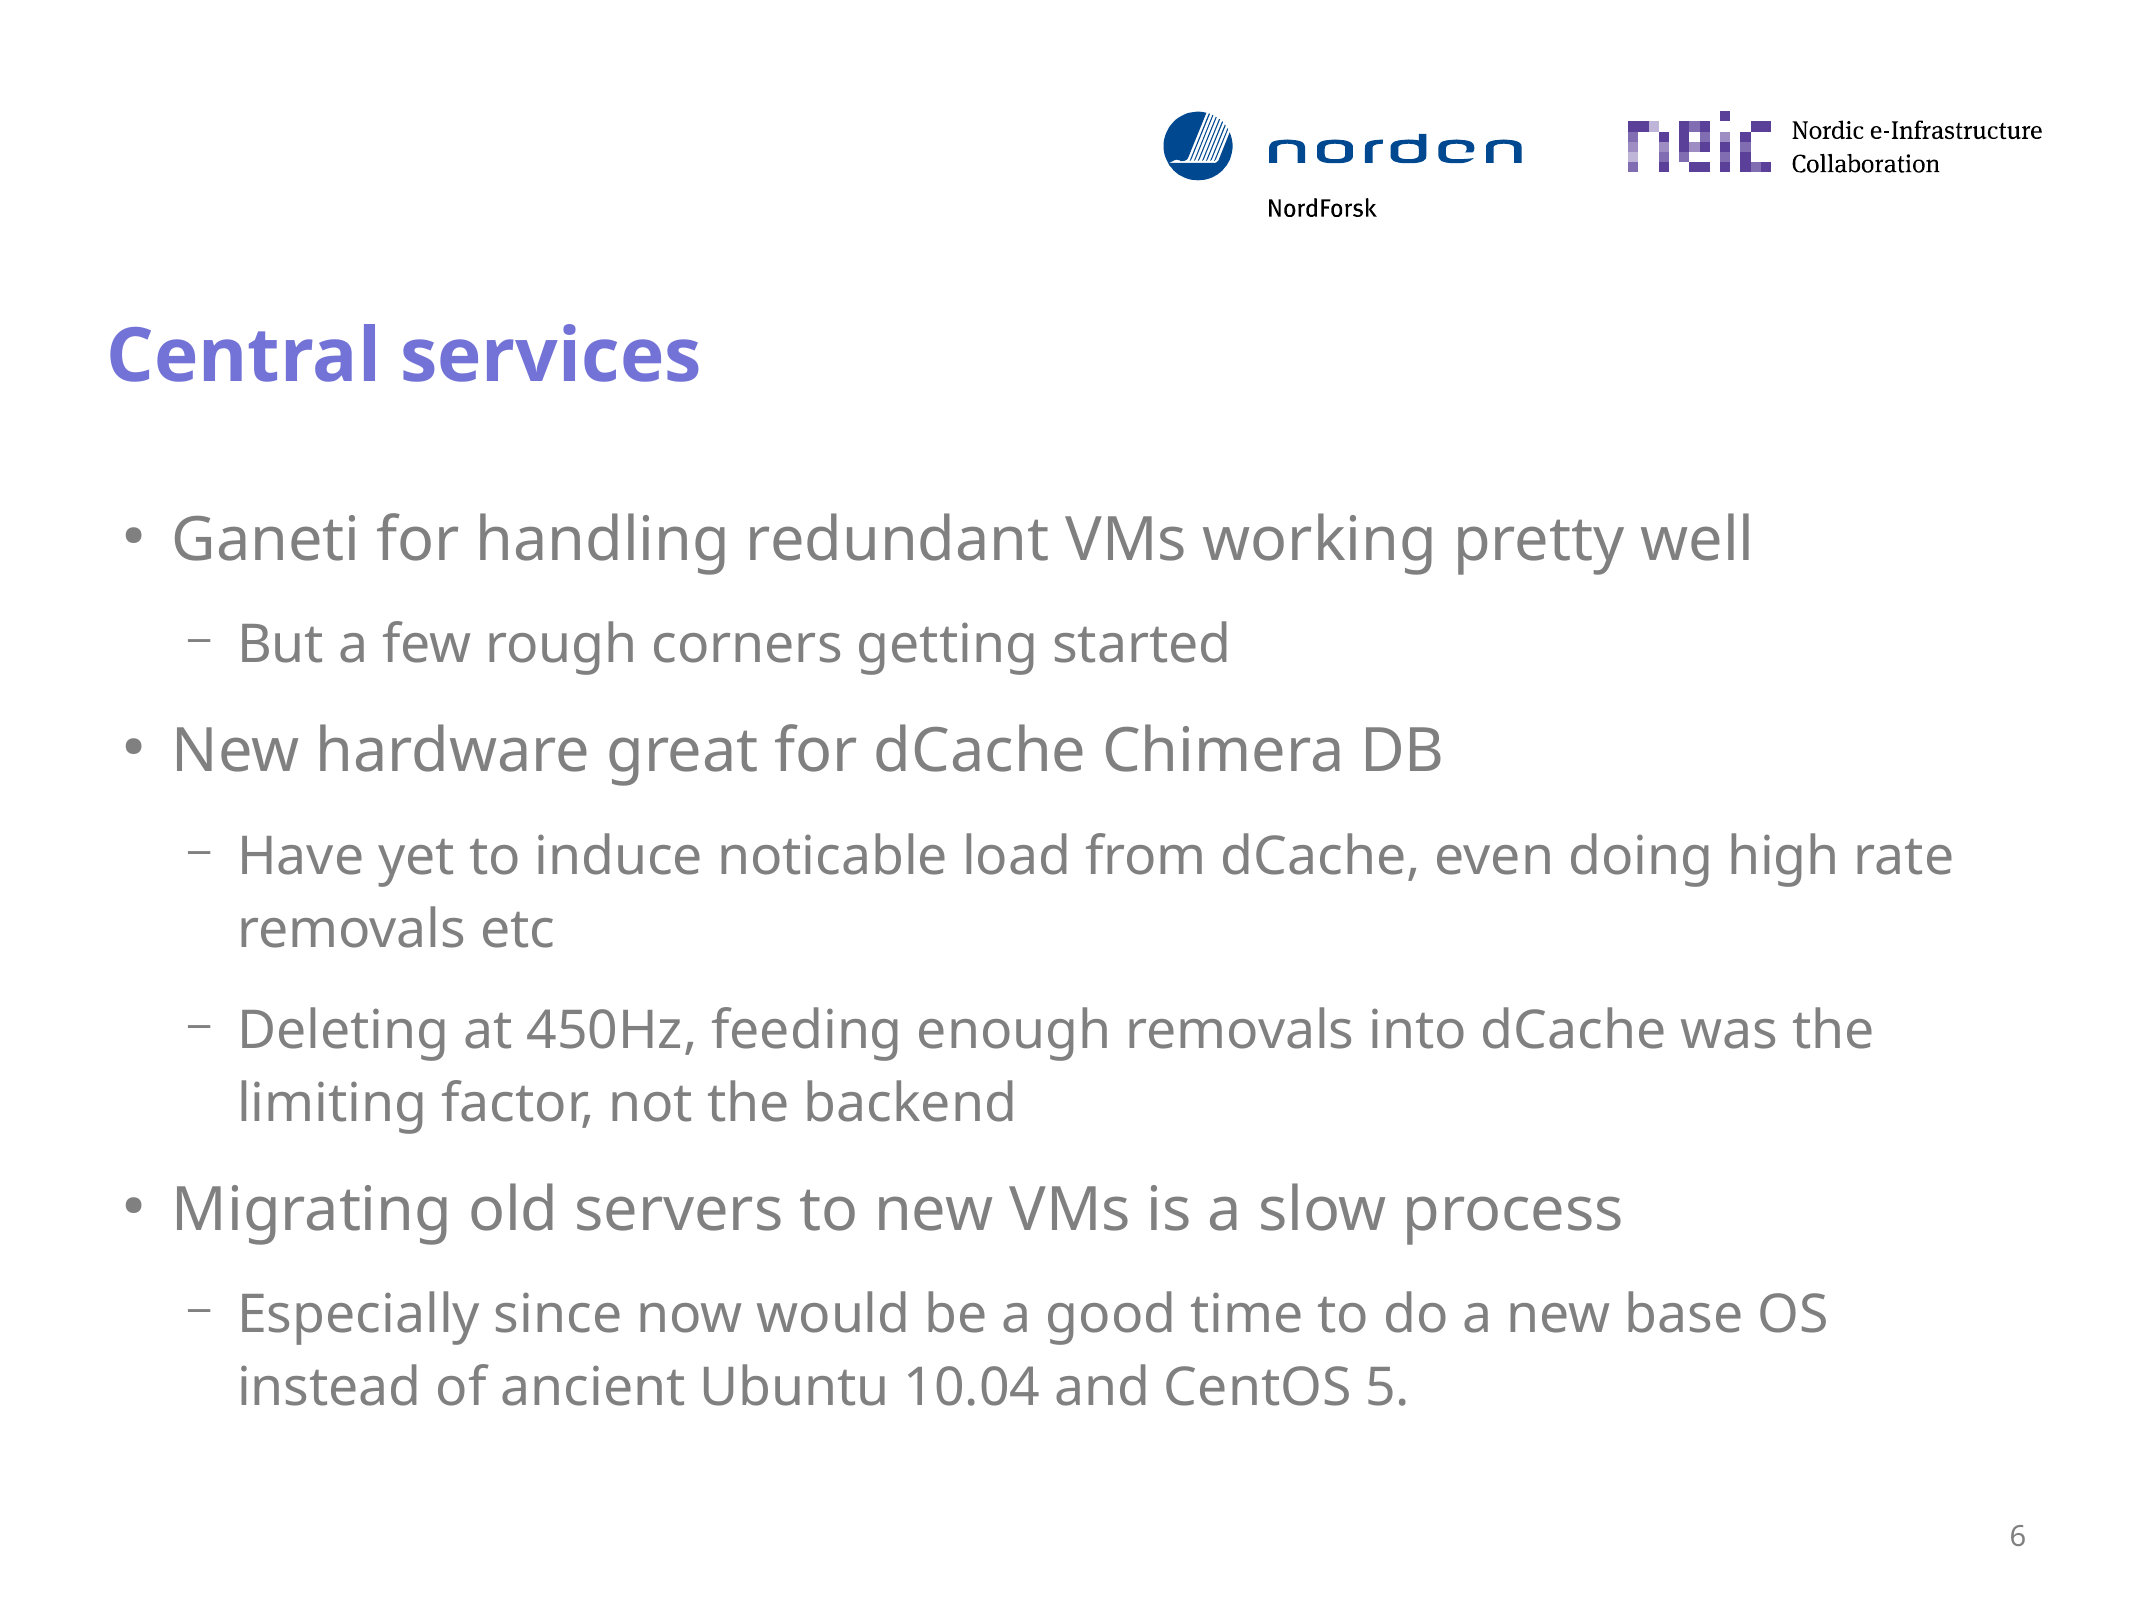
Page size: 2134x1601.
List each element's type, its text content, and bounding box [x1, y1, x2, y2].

title Central services [106, 262, 2027, 444]
list Ganeti for handling redundant VMs working pretty well But a few rough corners getting started New hardware great for dCache Chimera DB Have yet to induce noticable load from dCache, even doing high rate removals etc Deleting at 450Hz, feeding enough removals into dCache was the limiting factor, not the backend Migrating old servers to new VMs is a slow process Especially since now would be a good time to do a new base OS instead of ancient Ubuntu 10.04 and CentOS 5. [106, 495, 2027, 1424]
